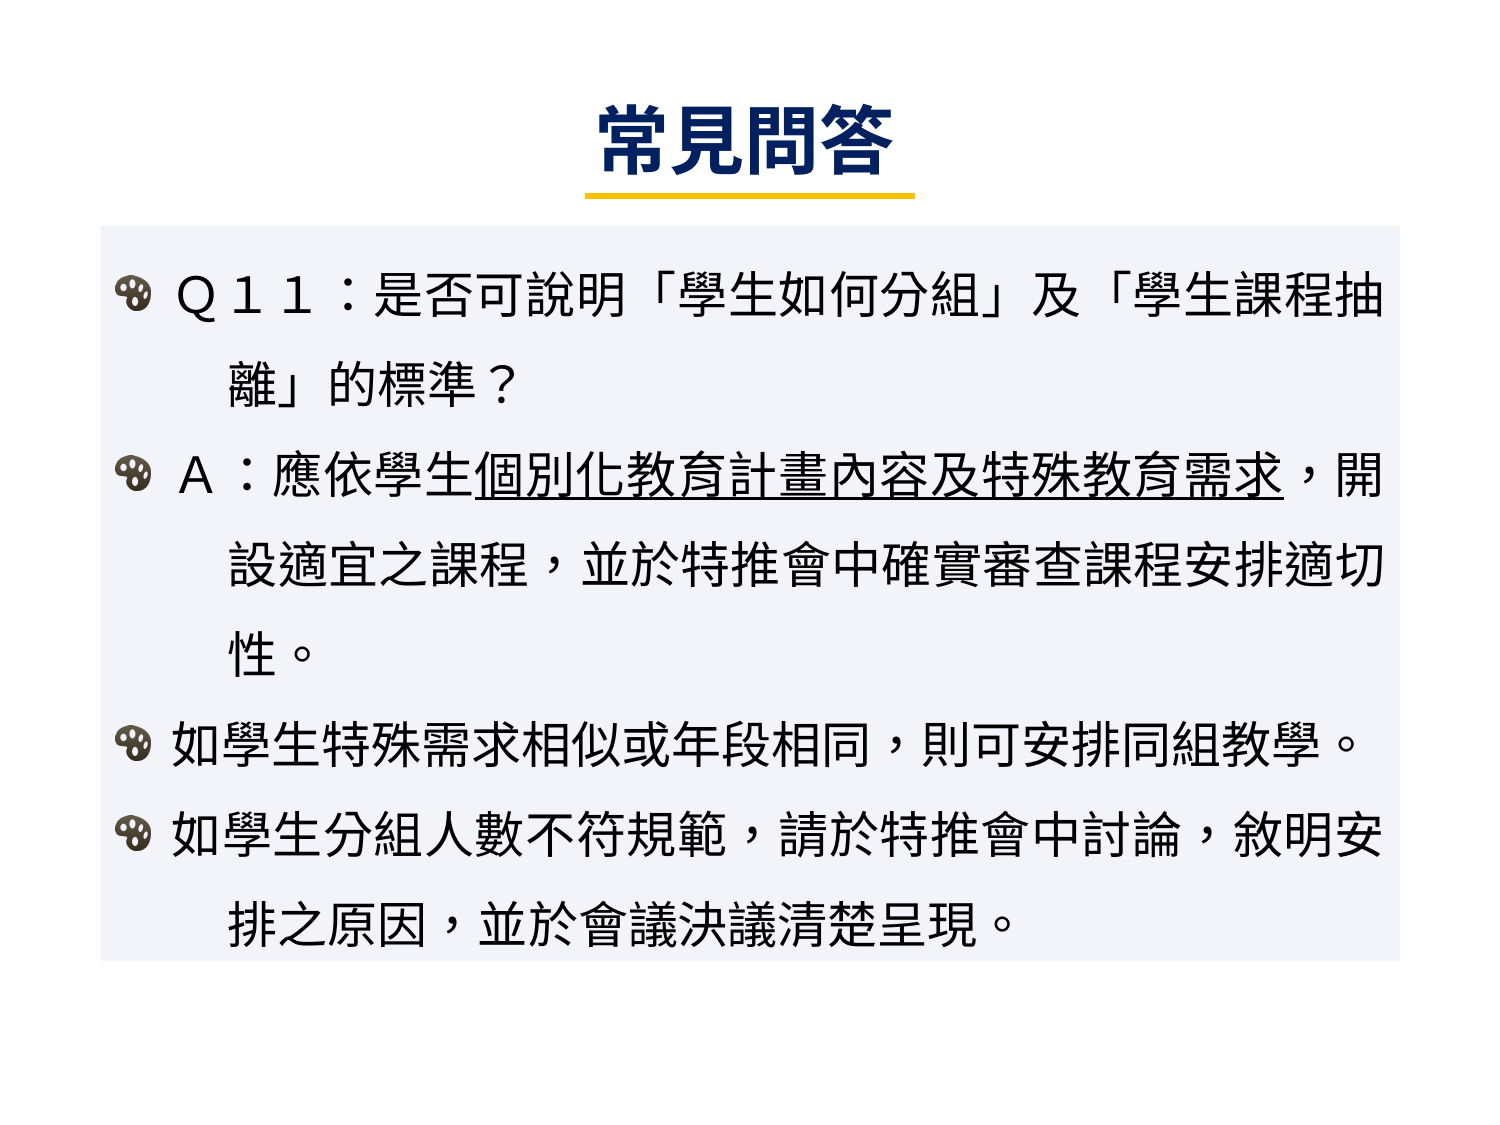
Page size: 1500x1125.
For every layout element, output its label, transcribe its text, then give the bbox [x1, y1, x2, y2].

title 常見問答 [41, 45, 1447, 233]
text_box Ｑ１１：是否可說明「學生如何分組」及「學生課程抽離」的標準？ Ａ：應依學生個別化教育計畫內容及特殊教育需求，開設適宜之課程，並於特推會中確實審查課程安排適切性。 如學生特殊需求相似或年段相同，則可安排同組教學。 如學生分組人數不符規範，請於特推會中討論，敘明安排之原因，並於會議決議清楚呈現。 [100, 225, 1400, 877]
